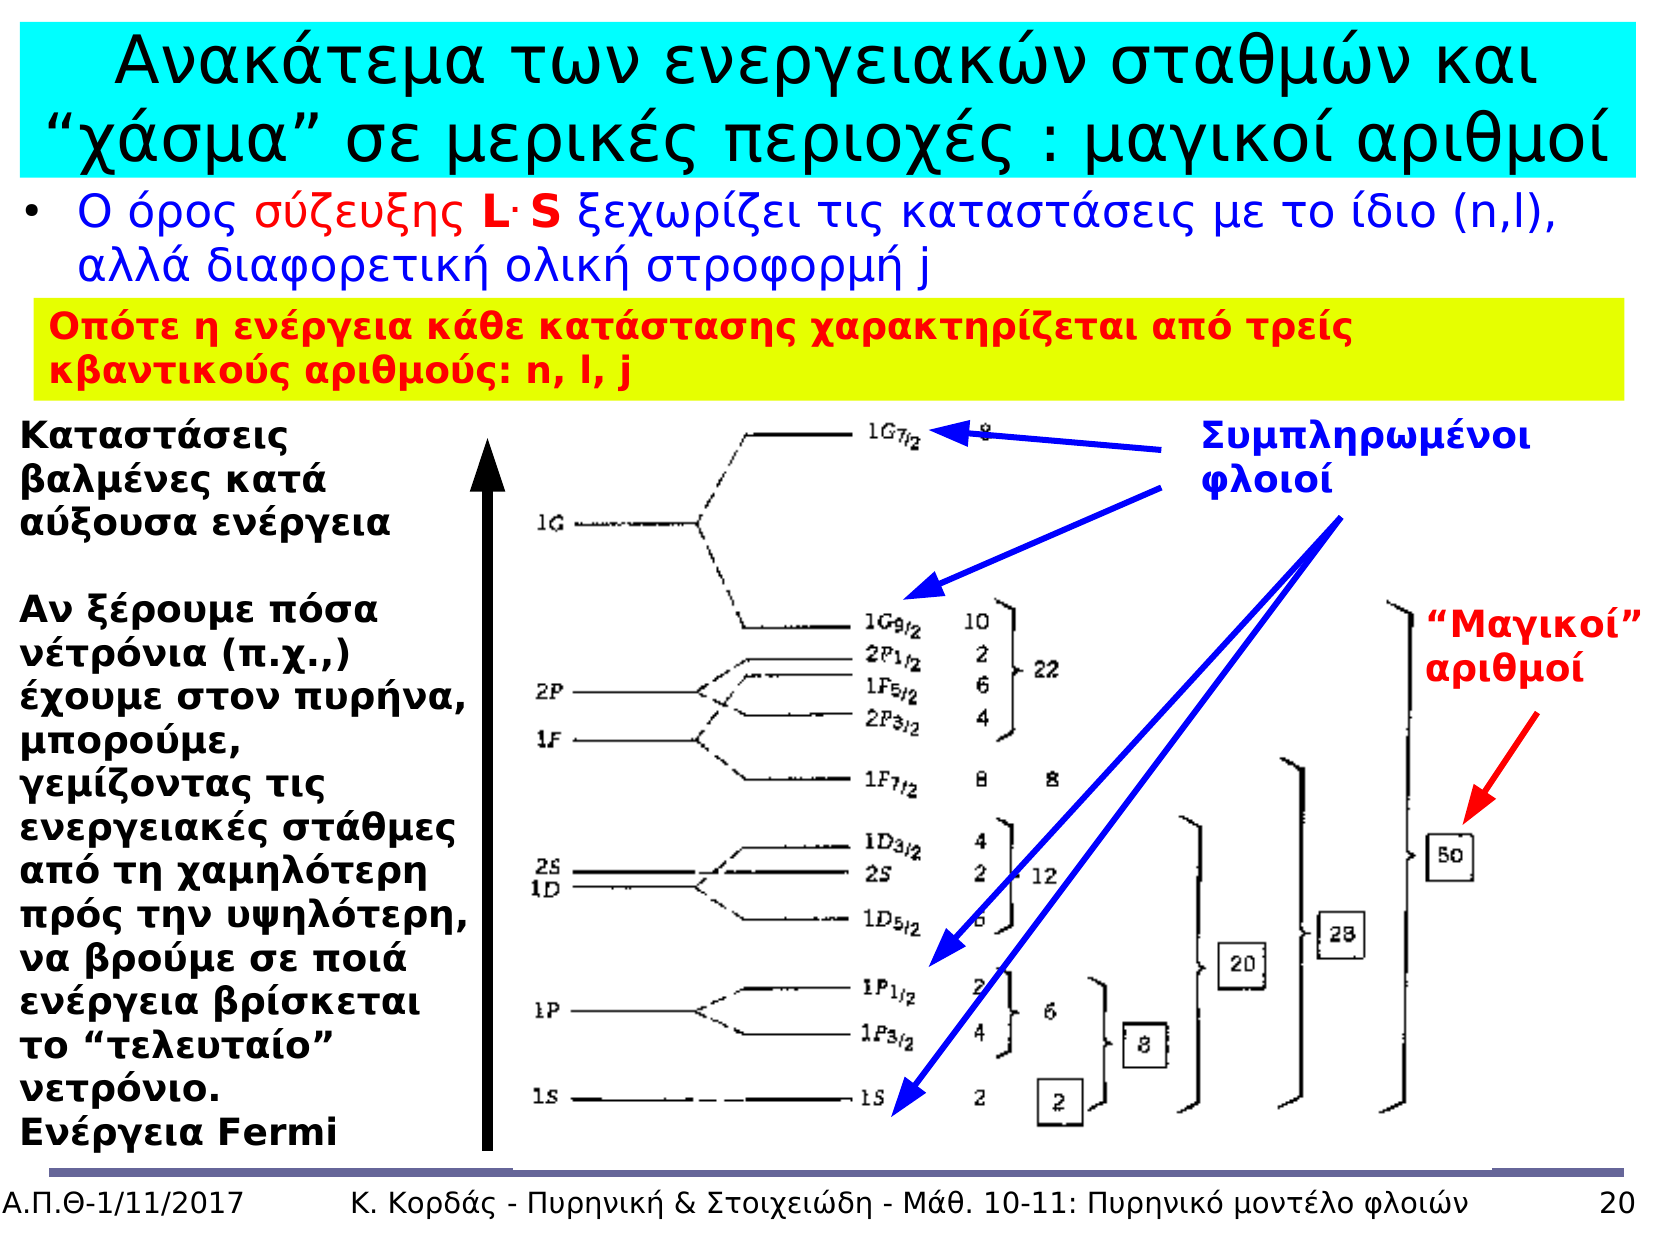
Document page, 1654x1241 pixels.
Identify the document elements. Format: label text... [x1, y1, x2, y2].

title Ανακάτεμα των ενεργειακών σταθμών και “χάσμα” σε μερικές περιοχές : μαγικοί αριθμοί [19, 21, 1636, 178]
text_box Συμπληρωμένοι φλοιοί [1185, 406, 1654, 510]
text_box Καταστάσεις βαλμένες κατά αύξουσα ενέργεια Αν ξέρουμε πόσα νέτρόνια (π.χ.,) έχουμε στον πυρήνα, μπορούμε, γεμίζοντας τις ενεργειακές στάθμες από τη χαμηλότερη πρός την υψηλότερη, να βρούμε σε ποιά ενέργεια βρίσκεται το “τελευταίο” νετρόνιο. Ενέργεια Fermi [4, 406, 490, 1170]
text_box “Μαγικοί” αριθμοί [1410, 595, 1654, 699]
text_box Οπότε η ενέργεια κάθε κατάστασης χαρακτηρίζεται από τρείς κβαντικούς αριθμούς: n, l, j [33, 297, 1625, 401]
picture [513, 404, 1492, 1170]
list Ο όρος σύζευξης L. S ξεχωρίζει τις καταστάσεις με το ίδιο (n,l), αλλά διαφορετική ολική στροφορμή j [5, 185, 1636, 294]
